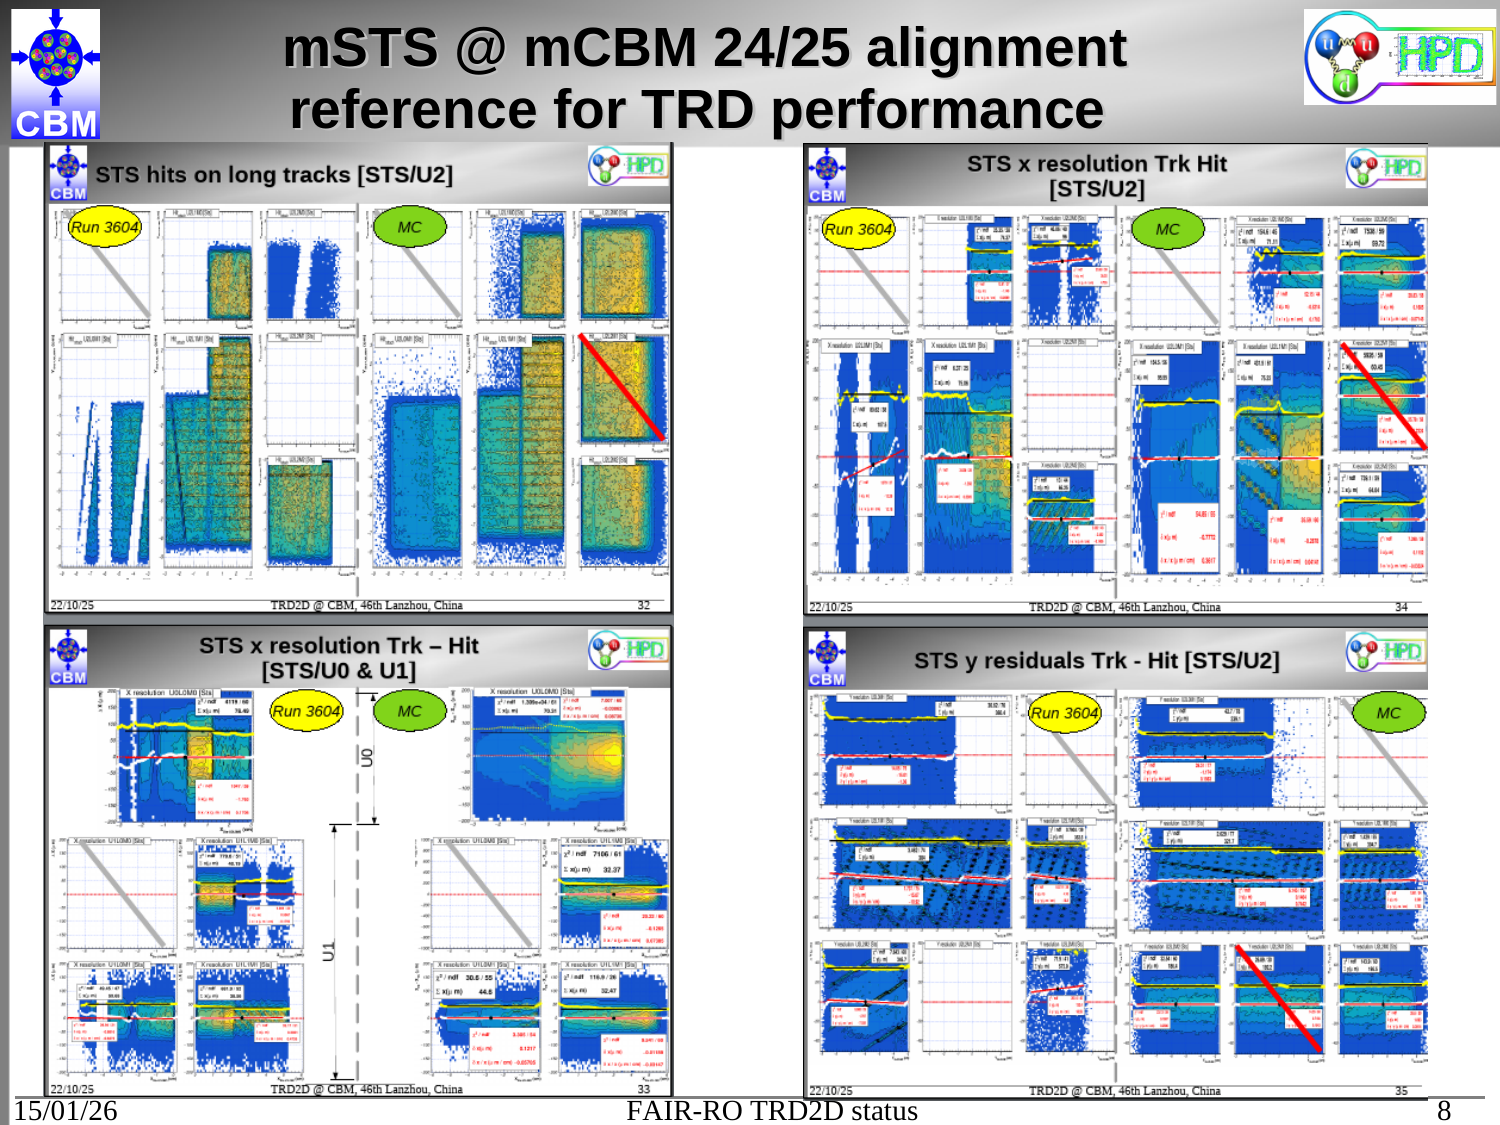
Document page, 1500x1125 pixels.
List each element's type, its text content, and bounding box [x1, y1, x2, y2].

title mSTS @ mCBM 24/25 alignment reference for TRD performance [120, 12, 1291, 144]
picture [0, 0, 1500, 1125]
